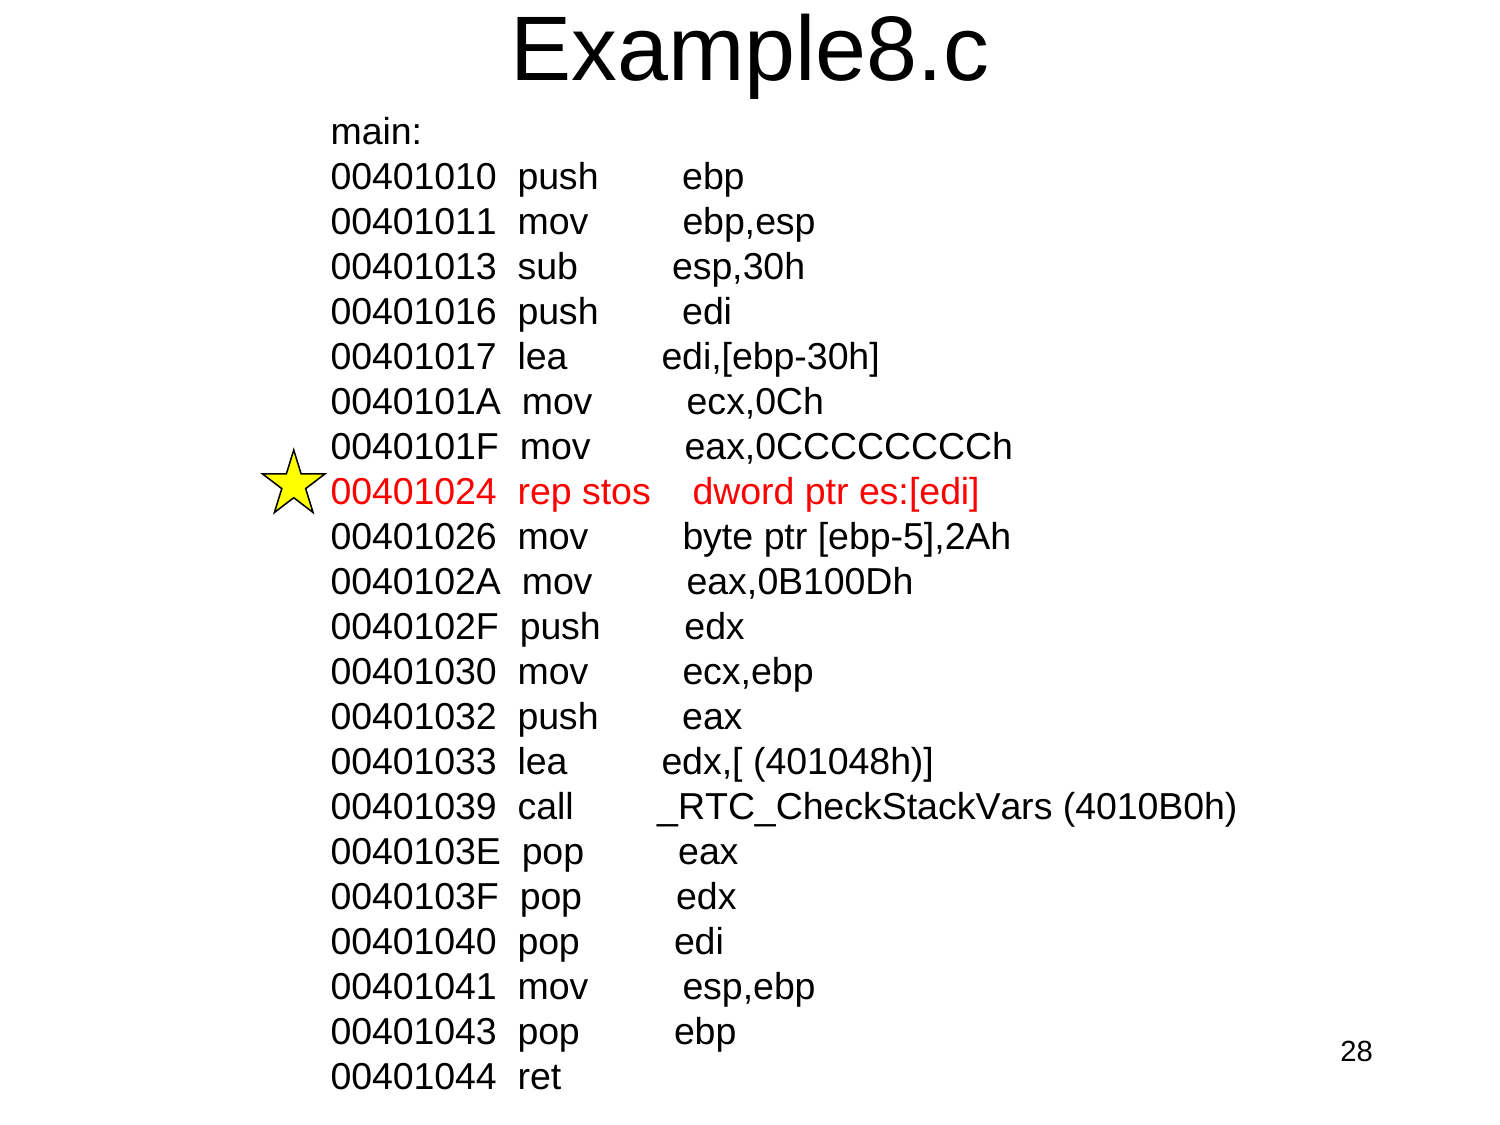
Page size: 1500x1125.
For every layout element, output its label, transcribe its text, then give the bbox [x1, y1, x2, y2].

title Example8.c [112, 0, 1388, 138]
text_box main: 00401010 push ebp 00401011 mov ebp,esp 00401013 sub esp,30h 00401016 push edi 00401017 lea edi,[ebp-30h] 0040101A mov ecx,0Ch 0040101F mov eax,0CCCCCCCCh 00401024 rep stos dword ptr es:[edi] 00401026 mov byte ptr [ebp-5],2Ah 0040102A mov eax,0B100Dh 0040102F push edx 00401030 mov ecx,ebp 00401032 push eax 00401033 lea edx,[ (401048h)] 00401039 call _RTC_CheckStackVars (4010B0h) 0040103E pop eax 0040103F pop edx 00401040 pop edi 00401041 mov esp,ebp 00401043 pop ebp 00401044 ret [315, 138, 1264, 1106]
text_box <number> [1264, 1025, 1388, 1101]
text_box [262, 450, 326, 513]
